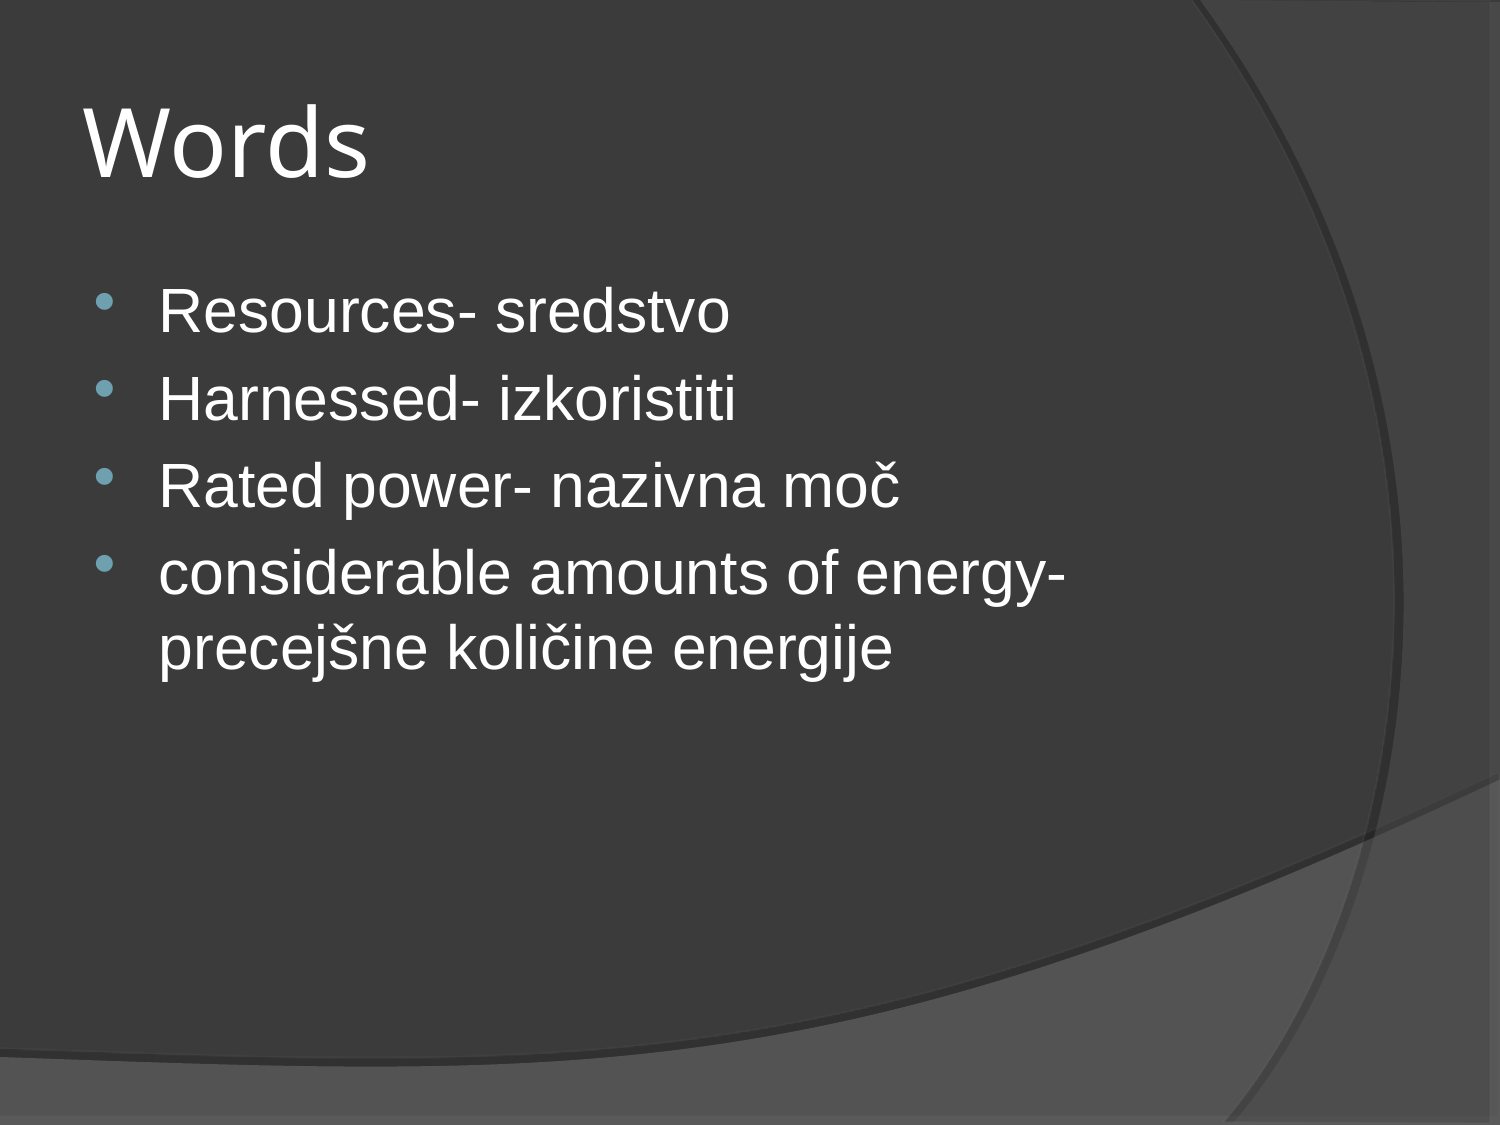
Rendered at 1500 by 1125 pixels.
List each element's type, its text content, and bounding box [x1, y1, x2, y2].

title Words [75, 45, 1300, 233]
list Resources- sredstvo Harnessed- izkoristiti Rated power- nazivna moč considerable amounts of energy- precejšne količine energije [75, 262, 1300, 1005]
